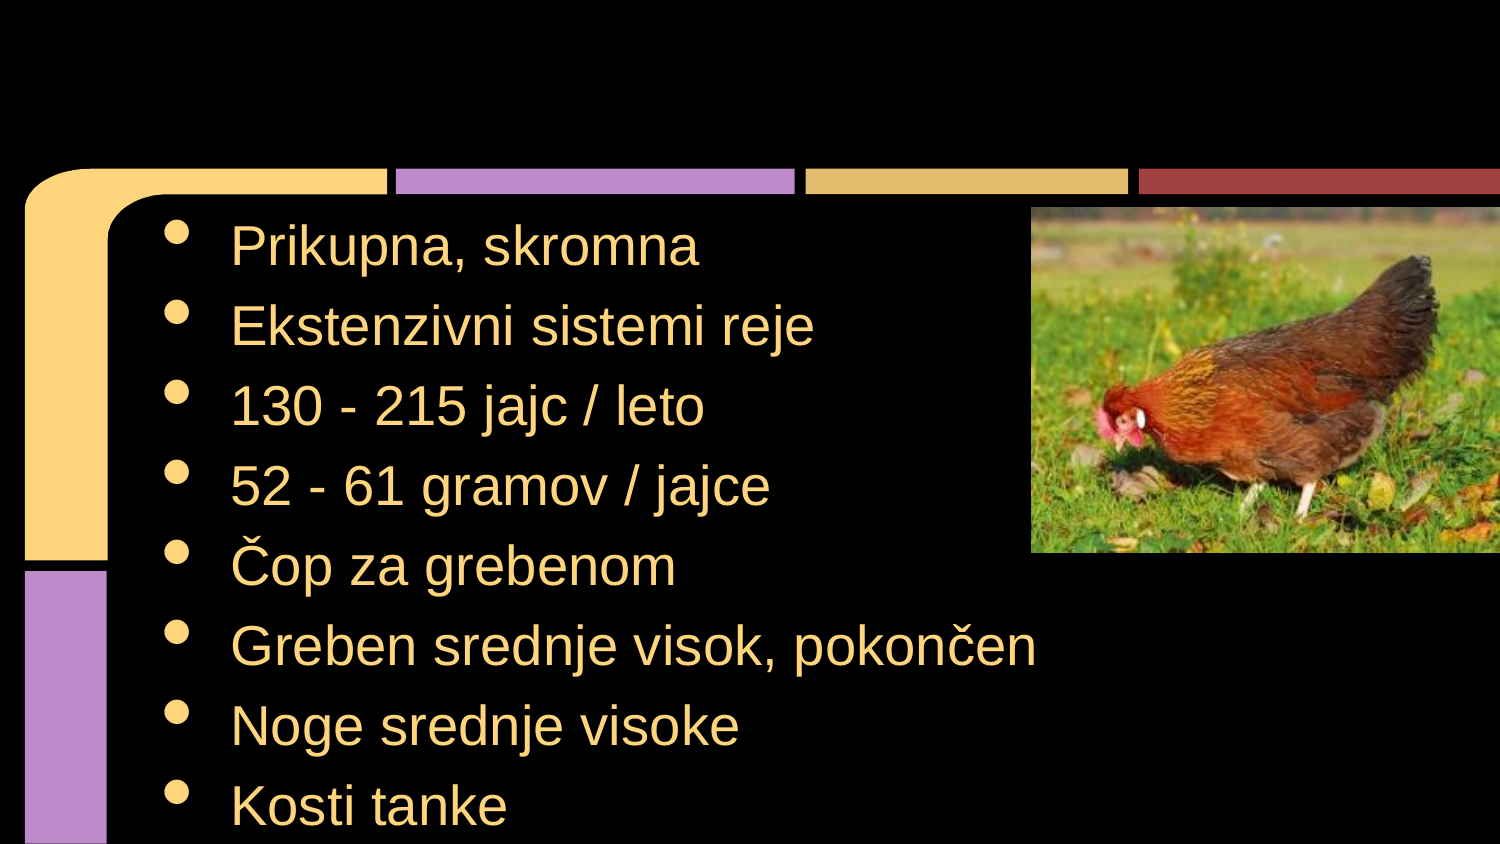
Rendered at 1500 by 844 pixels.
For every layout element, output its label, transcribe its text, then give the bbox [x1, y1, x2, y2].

list Prikupna, skromna Ekstenzivni sistemi reje 130 - 215 jajc / leto 52 - 61 gramov / jajce Čop za grebenom Greben srednje visok, pokončen Noge srednje visoke Kosti tanke [140, 194, 1425, 809]
text_box [1031, 207, 1500, 553]
